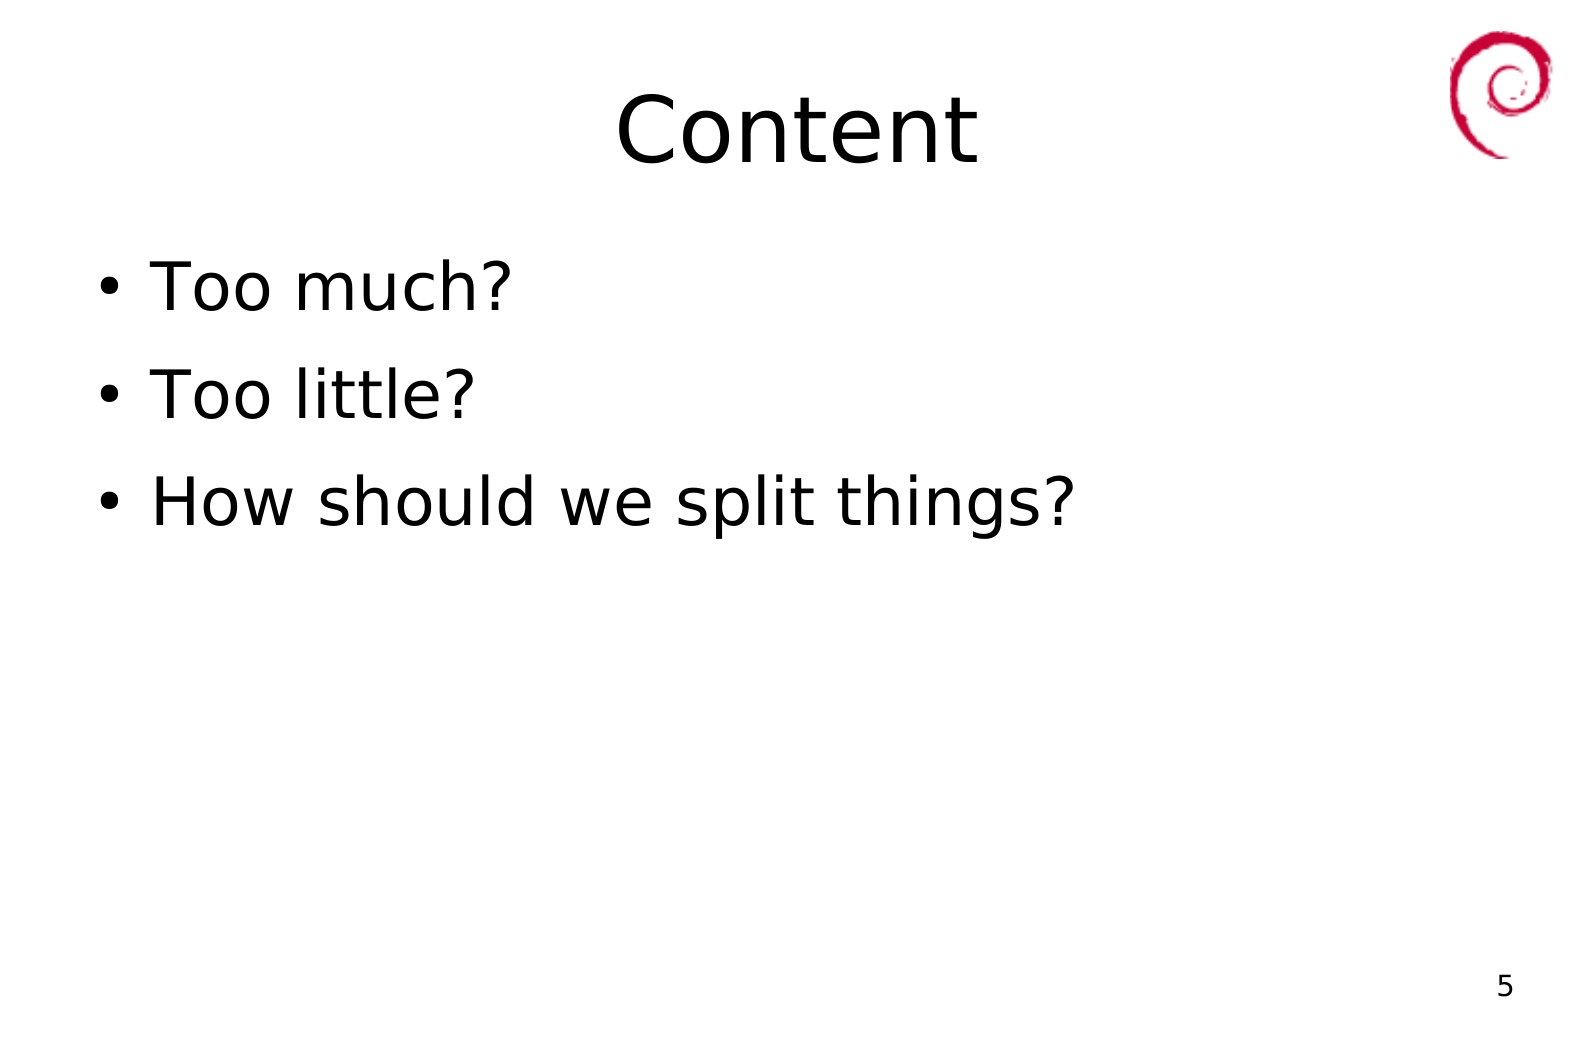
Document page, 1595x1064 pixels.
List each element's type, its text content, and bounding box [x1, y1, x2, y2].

title Content [79, 42, 1515, 220]
picture [1450, 31, 1555, 159]
list Too much? Too little? How should we split things? [79, 248, 1515, 951]
